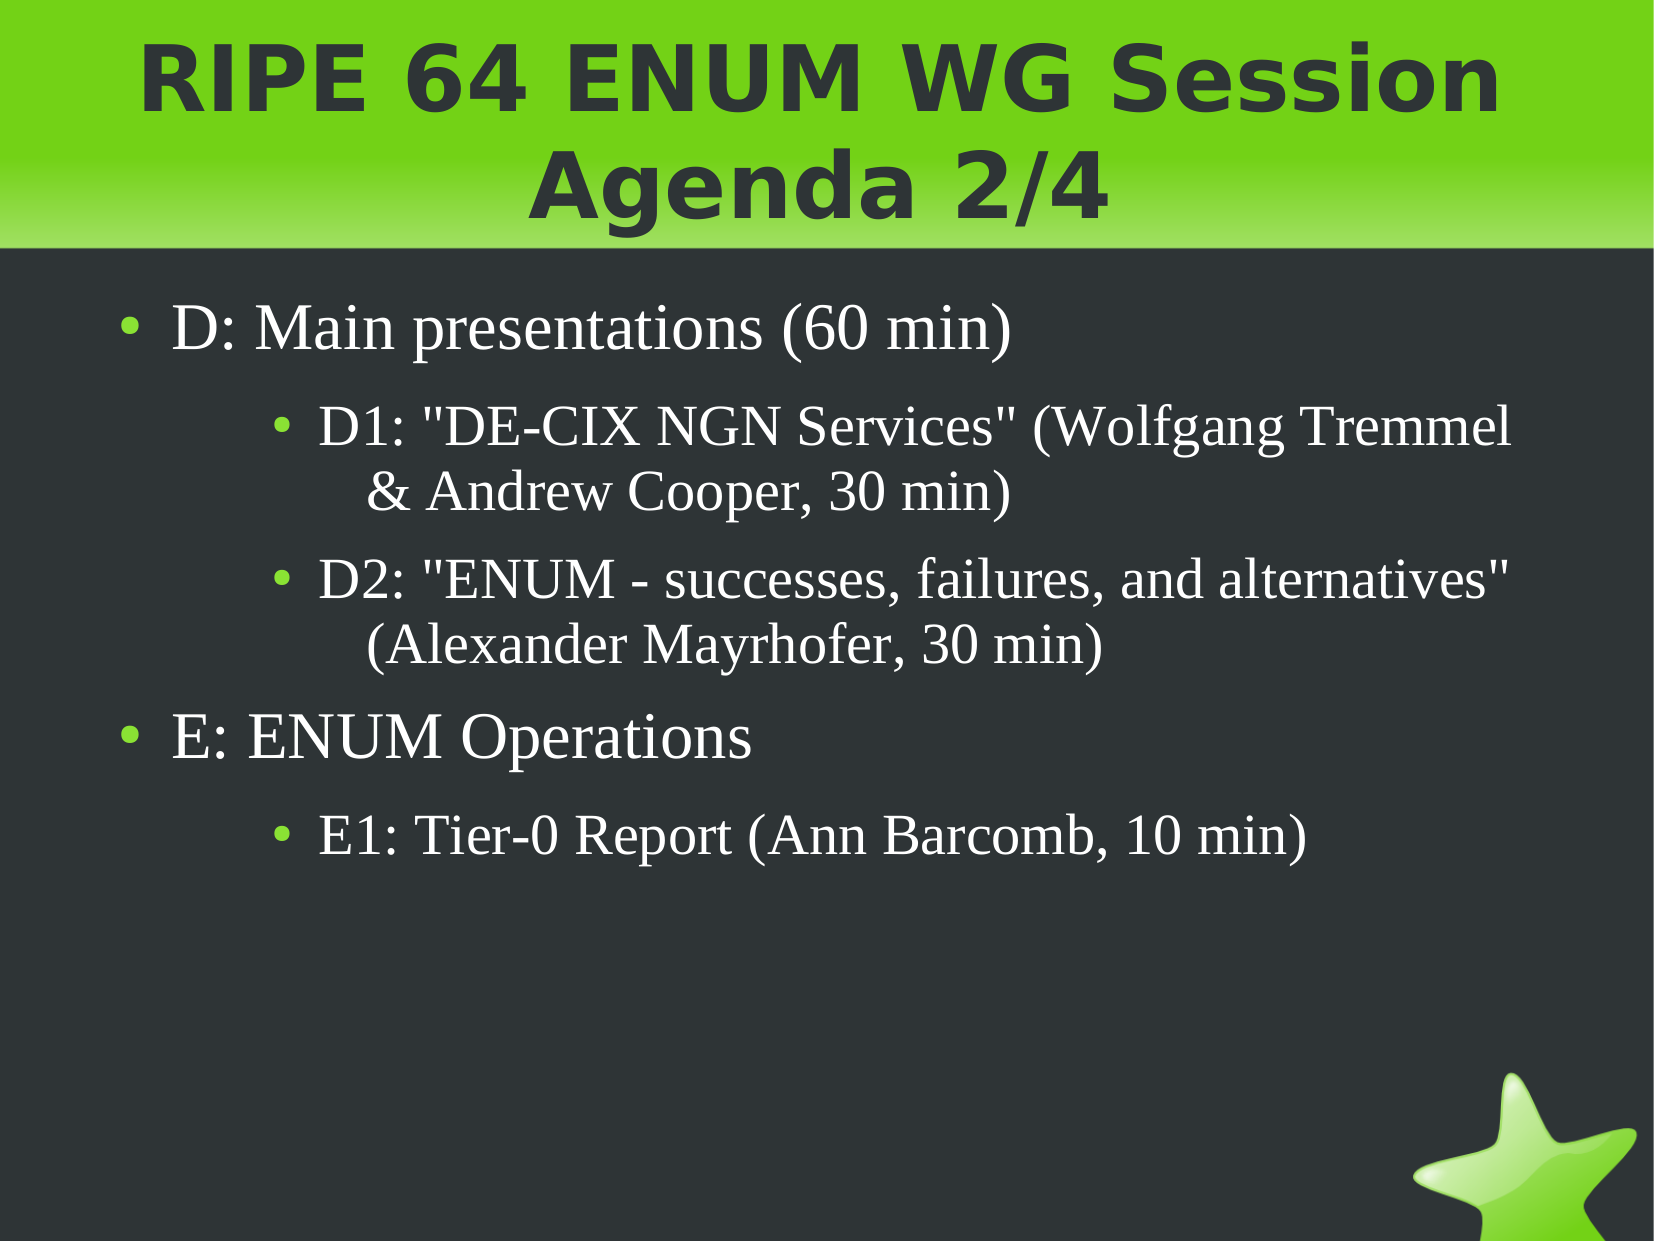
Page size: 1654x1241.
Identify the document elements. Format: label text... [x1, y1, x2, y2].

list D: Main presentations (60 min) D1: "DE-CIX NGN Services" (Wolfgang Tremmel & Andrew Cooper, 30 min) D2: "ENUM - successes, failures, and alternatives" (Alexander Mayrhofer, 30 min) E: ENUM Operations E1: Tier-0 Report (Ann Barcomb, 10 min) [82, 290, 1571, 1109]
picture [0, 0, 1654, 1241]
title RIPE 64 ENUM WG Session Agenda 2/4 [76, 25, 1565, 240]
